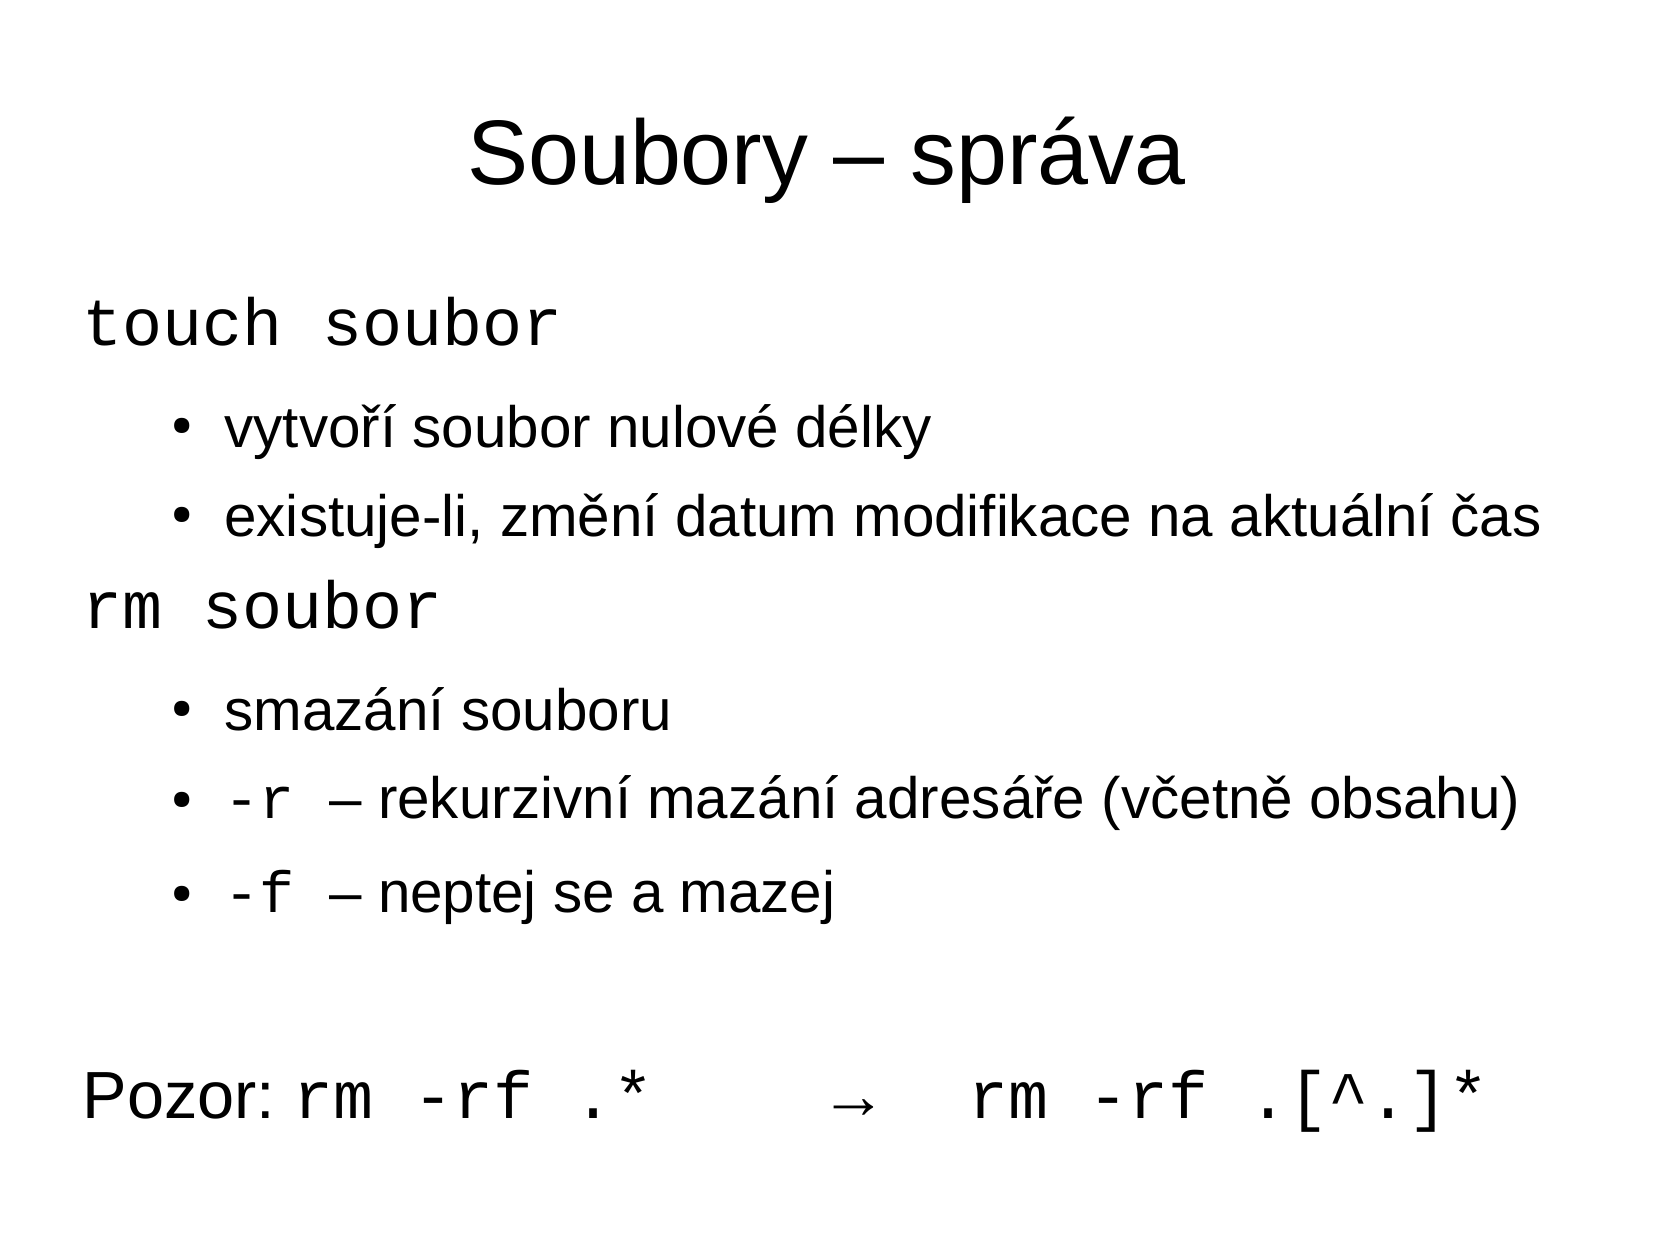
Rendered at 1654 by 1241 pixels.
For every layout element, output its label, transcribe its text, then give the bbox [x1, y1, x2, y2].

title Soubory – správa [82, 56, 1571, 250]
list touch soubor vytvoří soubor nulové délky existuje-li, změní datum modifikace na aktuální čas rm soubor smazání souboru -r – rekurzivní mazání adresáře (včetně obsahu) -f – neptej se a mazej Pozor: rm -rf .* → rm -rf .[^.]* [82, 290, 1571, 1139]
